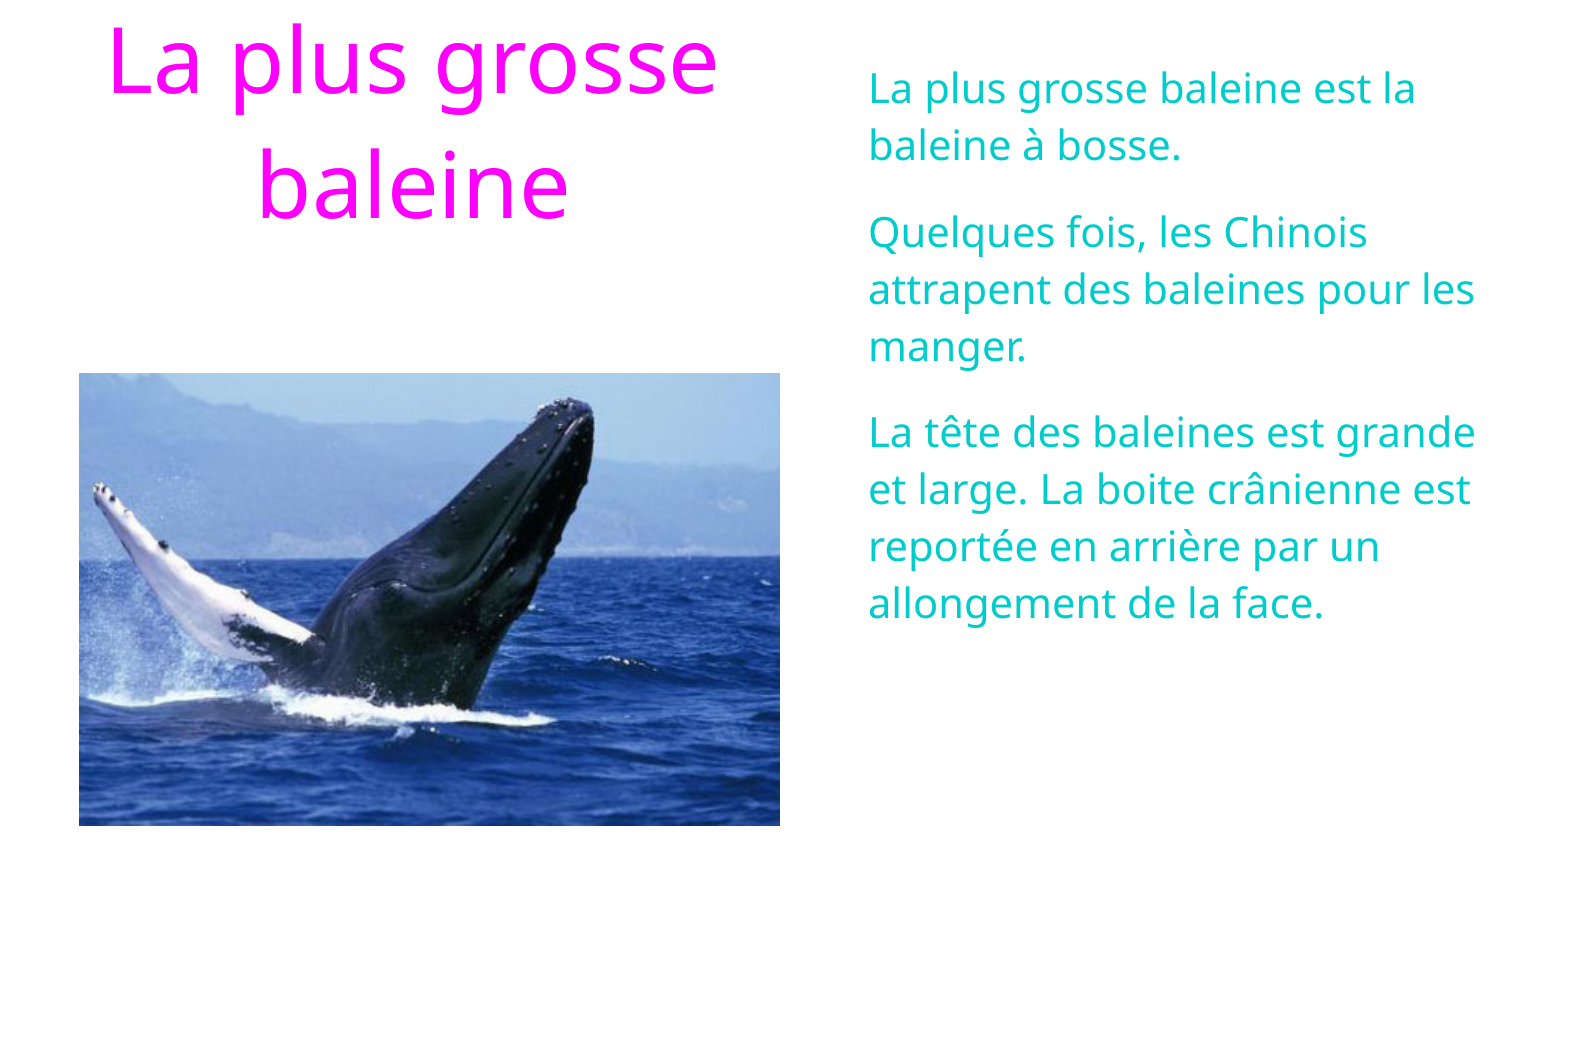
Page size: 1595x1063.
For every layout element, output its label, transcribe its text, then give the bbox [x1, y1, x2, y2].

list La plus grosse baleine est la baleine à bosse. Quelques fois, les Chinois attrapent des baleines pour les manger. La tête des baleines est grande et large. La boite crânienne est reportée en arrière par un allongement de la face. [797, 59, 1498, 761]
title La plus grosse baleine [59, 25, 768, 341]
picture [79, 373, 780, 826]
